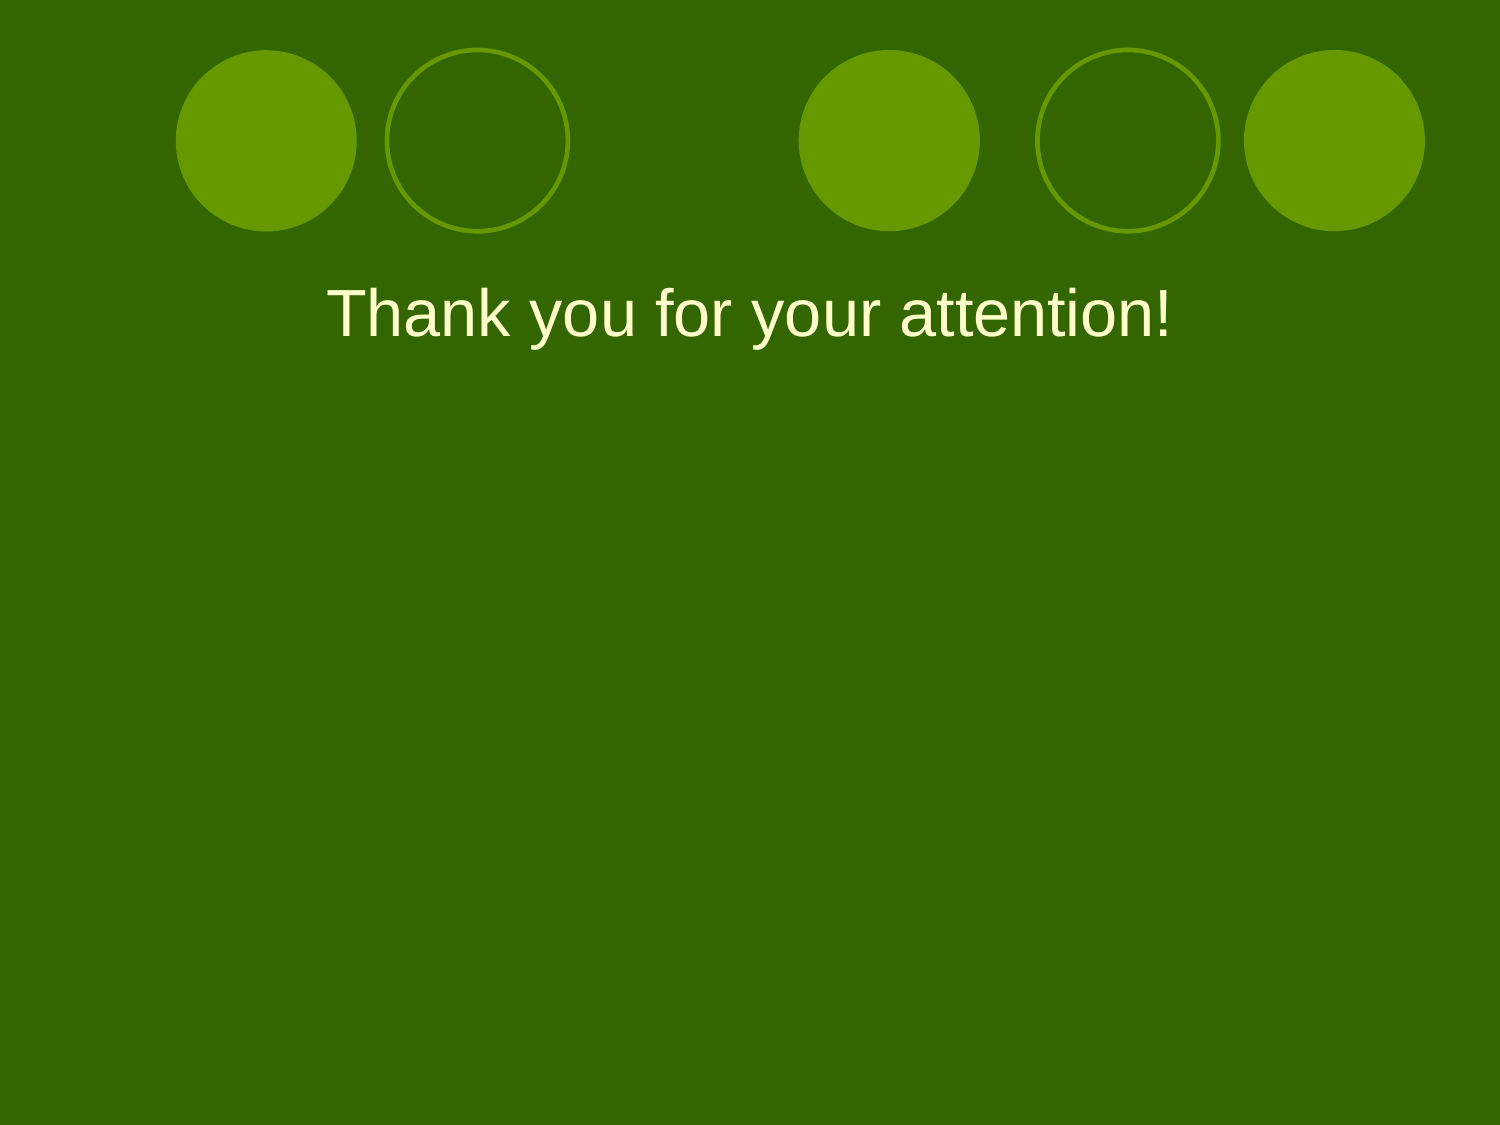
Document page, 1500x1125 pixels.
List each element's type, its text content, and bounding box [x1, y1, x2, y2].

list Thank you for your attention! [75, 262, 1425, 1006]
